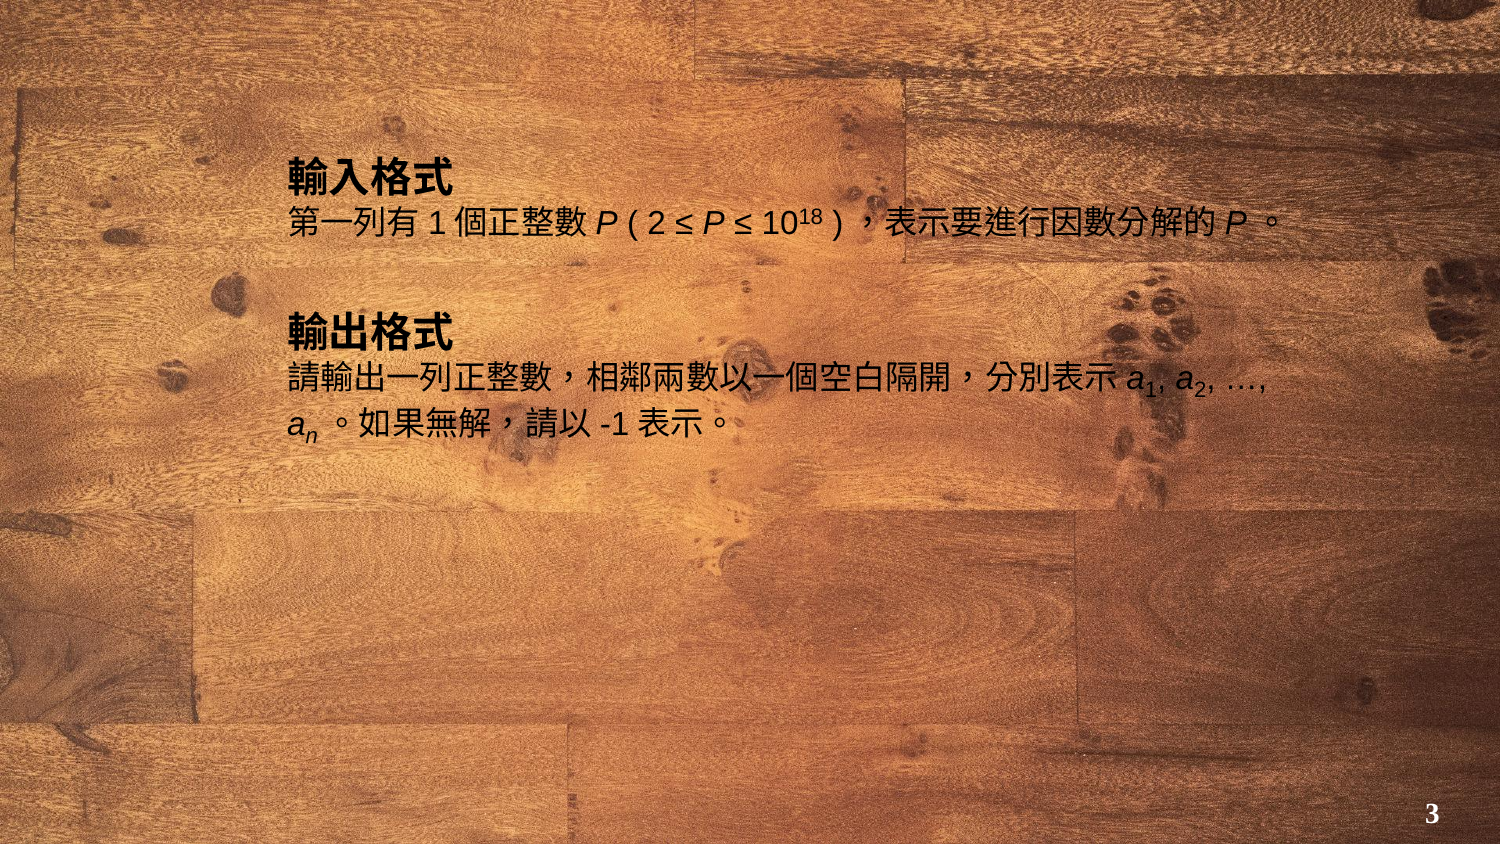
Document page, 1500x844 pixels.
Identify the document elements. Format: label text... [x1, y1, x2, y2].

slide_number 3 [1410, 779, 1500, 844]
text_box 輸入格式 第一列有1個正整數P ( 2 ≤ P ≤ 1018 )，表示要進行因數分解的P。 輸出格式 請輸出一列正整數，相鄰兩數以一個空白隔開，分別表示a1, a2, …, an。如果無解，請以-1表示。 [272, 119, 1362, 456]
